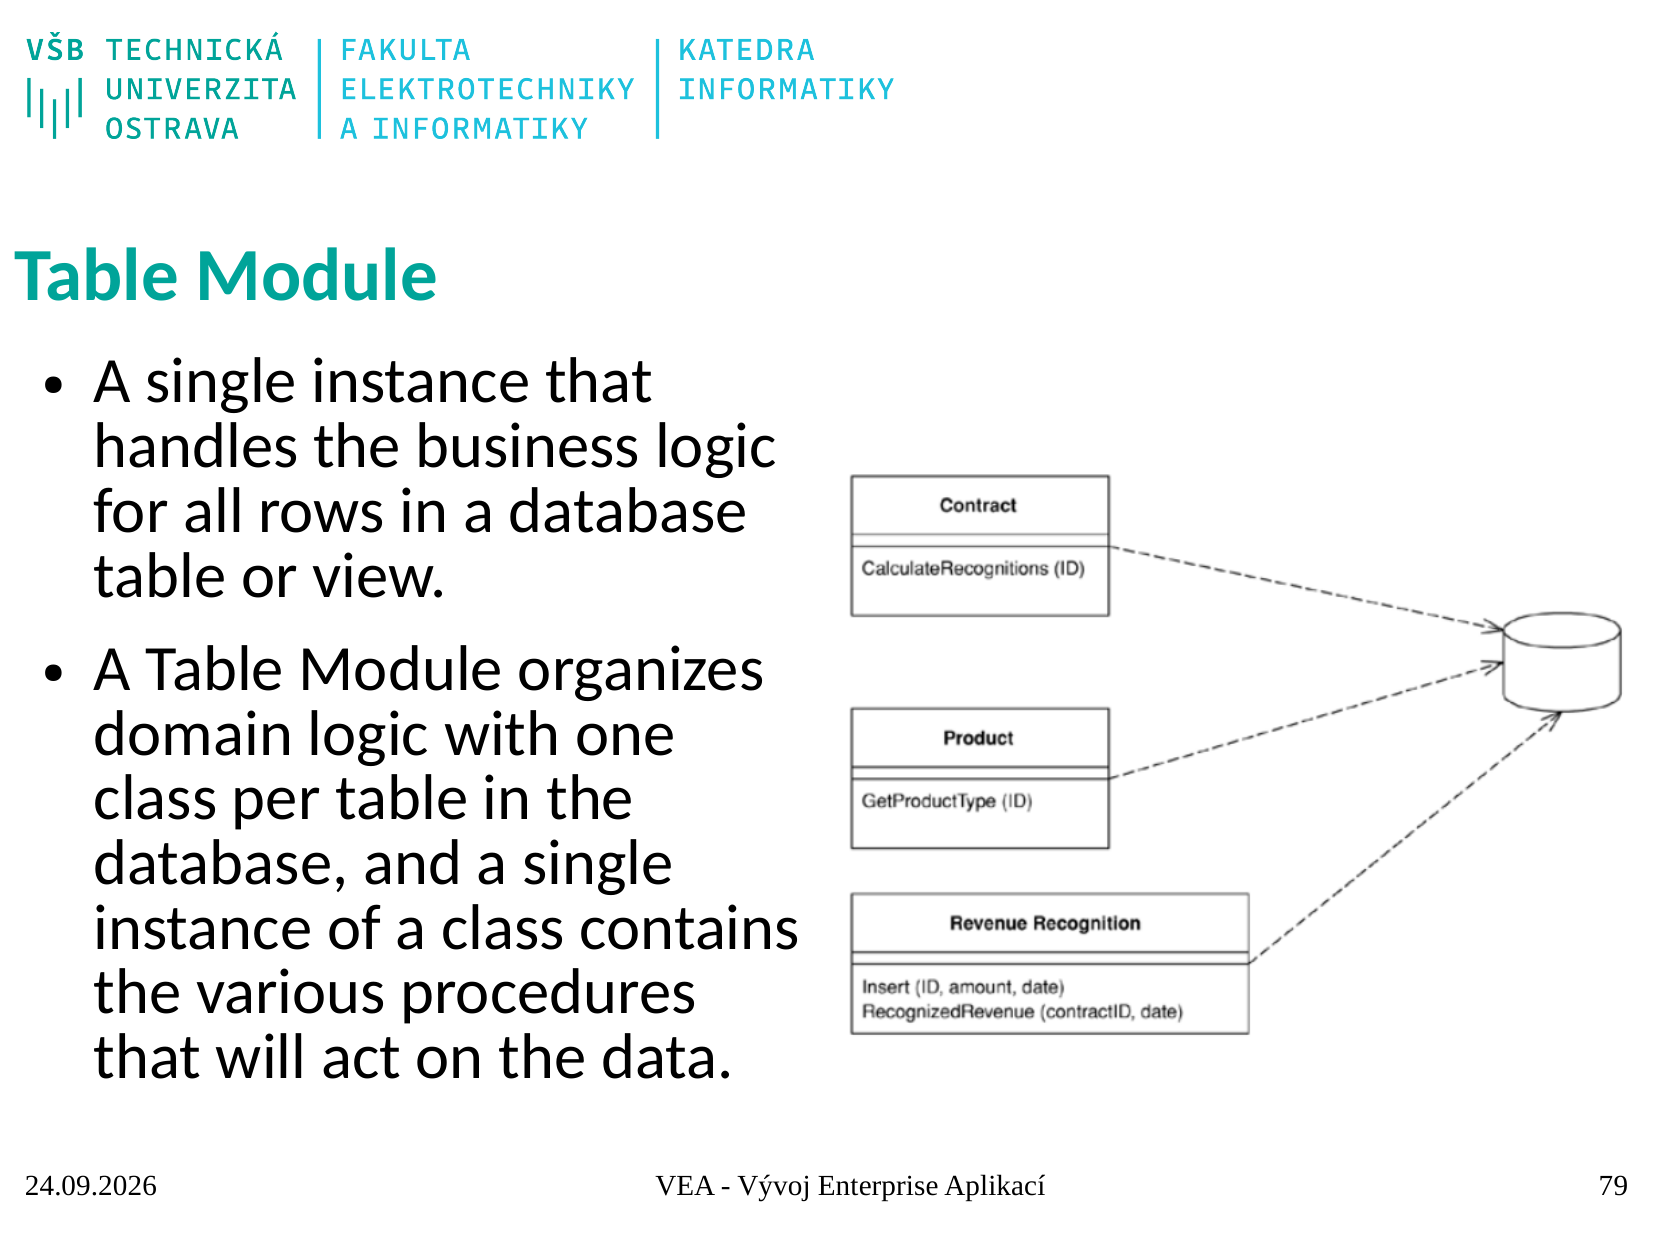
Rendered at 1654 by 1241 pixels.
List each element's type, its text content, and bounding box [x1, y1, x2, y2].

picture [846, 461, 1630, 1039]
title Table Module [14, 165, 1619, 319]
list A single instance that handles the business logic for all rows in a database table or view. A Table Module organizes domain logic with one class per table in the database, and a single instance of a class contains the various procedures that will act on the data. [24, 354, 808, 1146]
picture [26, 31, 894, 139]
